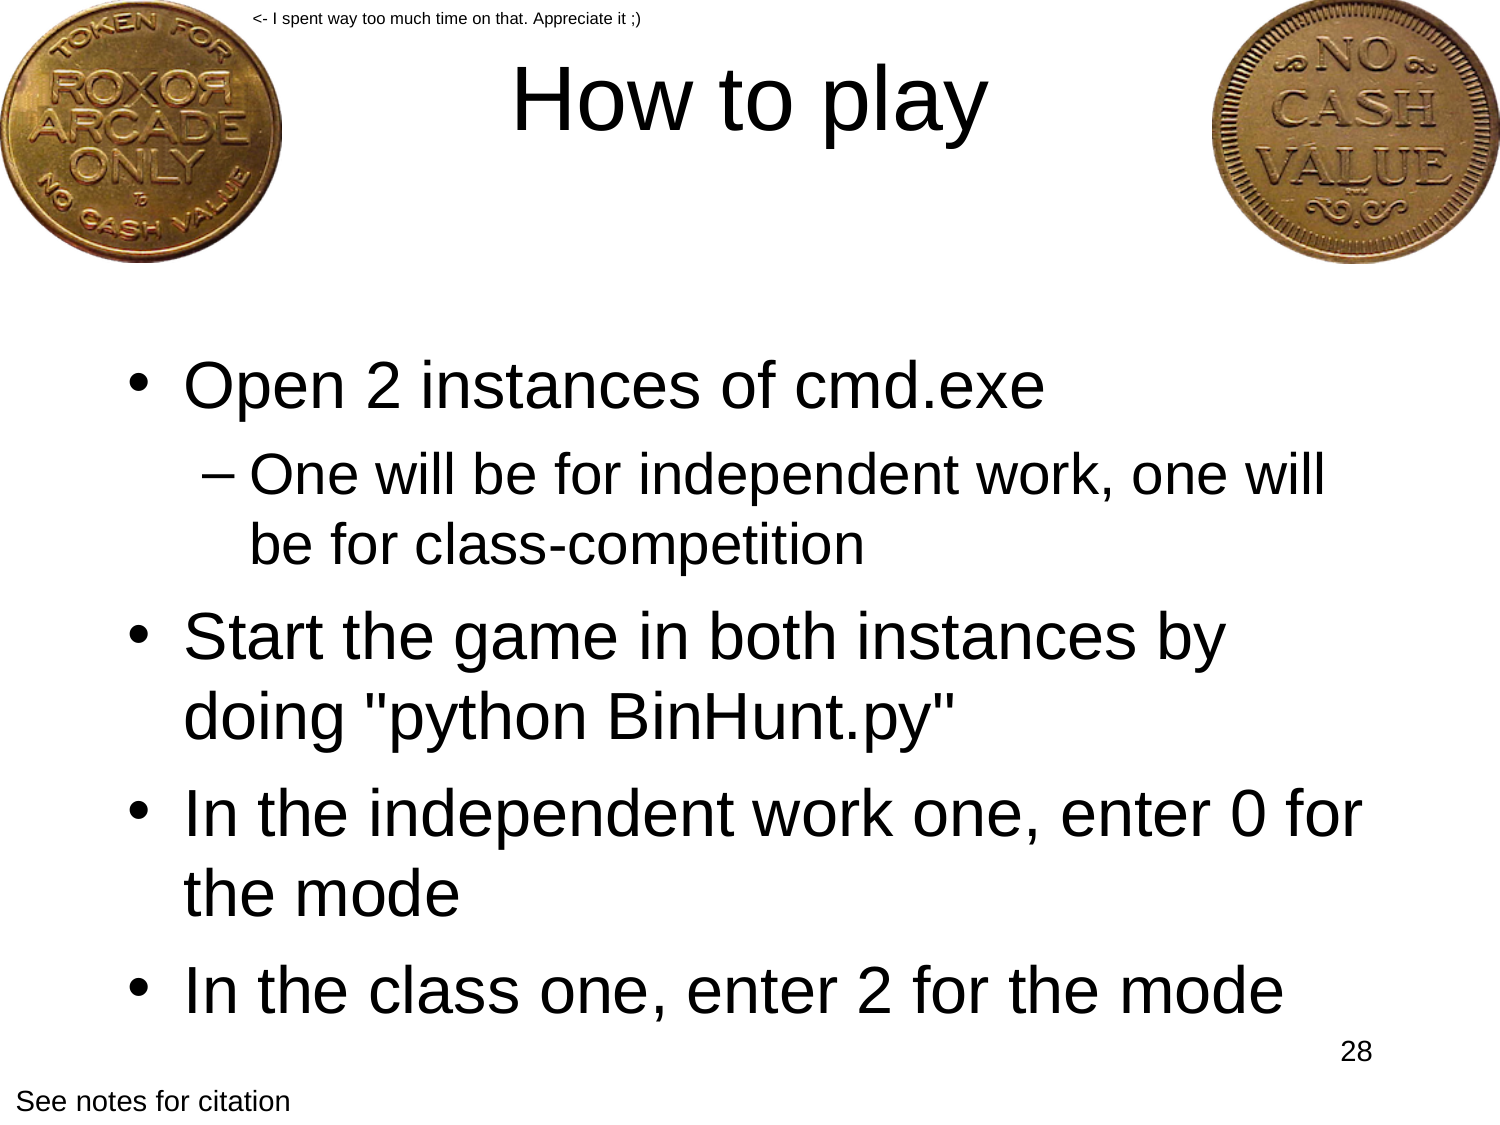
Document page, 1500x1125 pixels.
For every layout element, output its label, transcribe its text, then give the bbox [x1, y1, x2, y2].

picture [1212, 0, 1500, 265]
picture [0, 0, 282, 263]
text_box <number> [1074, 1025, 1388, 1101]
text_box <- I spent way too much time on that. Appreciate it ;) [237, 0, 657, 36]
title How to play [282, 0, 1212, 188]
list Open 2 instances of cmd.exe One will be for independent work, one will be for class-competition Start the game in both instances by doing "python BinHunt.py" In the independent work one, enter 0 for the mode In the class one, enter 2 for the mode [112, 237, 1388, 1051]
text_box See notes for citation [0, 1074, 307, 1125]
